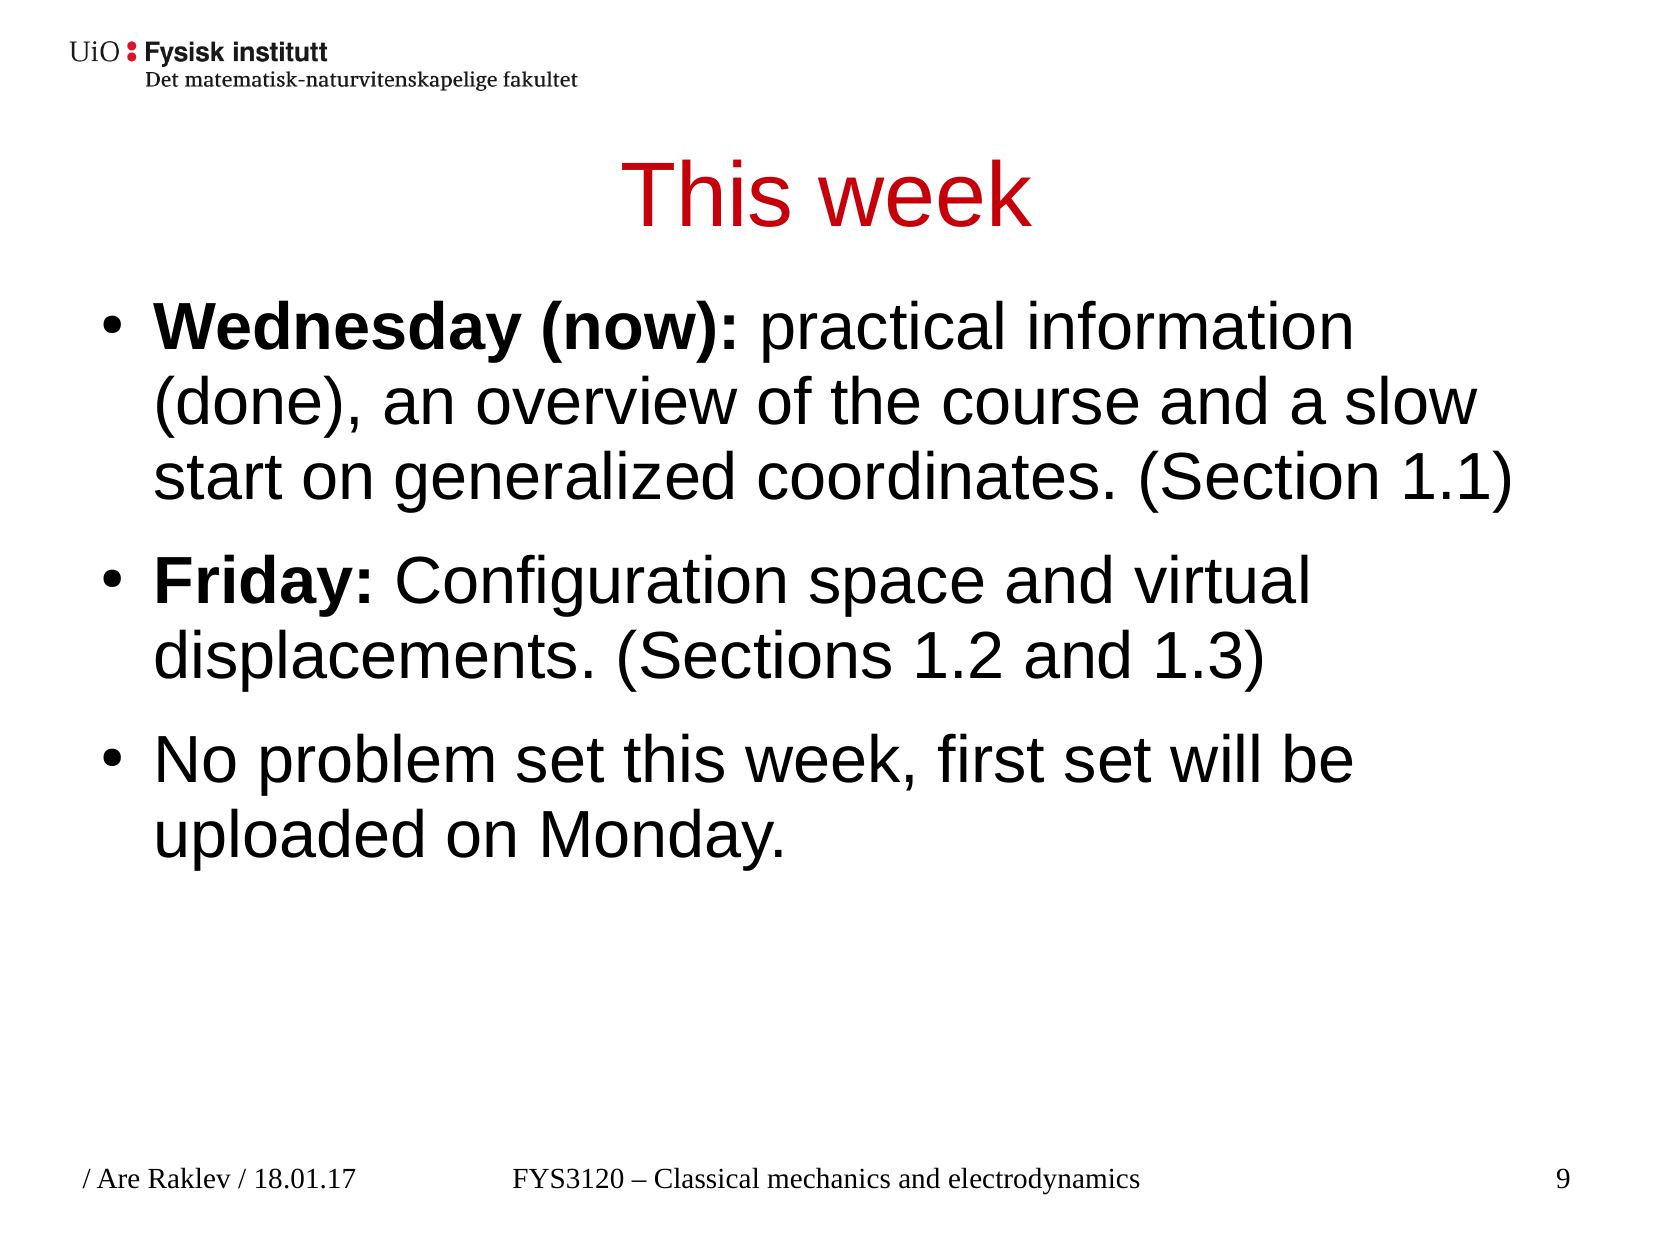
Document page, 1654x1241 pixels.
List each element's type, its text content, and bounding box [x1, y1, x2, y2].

title This week [82, 90, 1571, 298]
picture [68, 37, 581, 93]
list Wednesday (now): practical information (done), an overview of the course and a slow start on generalized coordinates. (Section 1.1) Friday: Configuration space and virtual displacements. (Sections 1.2 and 1.3) No problem set this week, first set will be uploaded on Monday. [82, 289, 1538, 1096]
